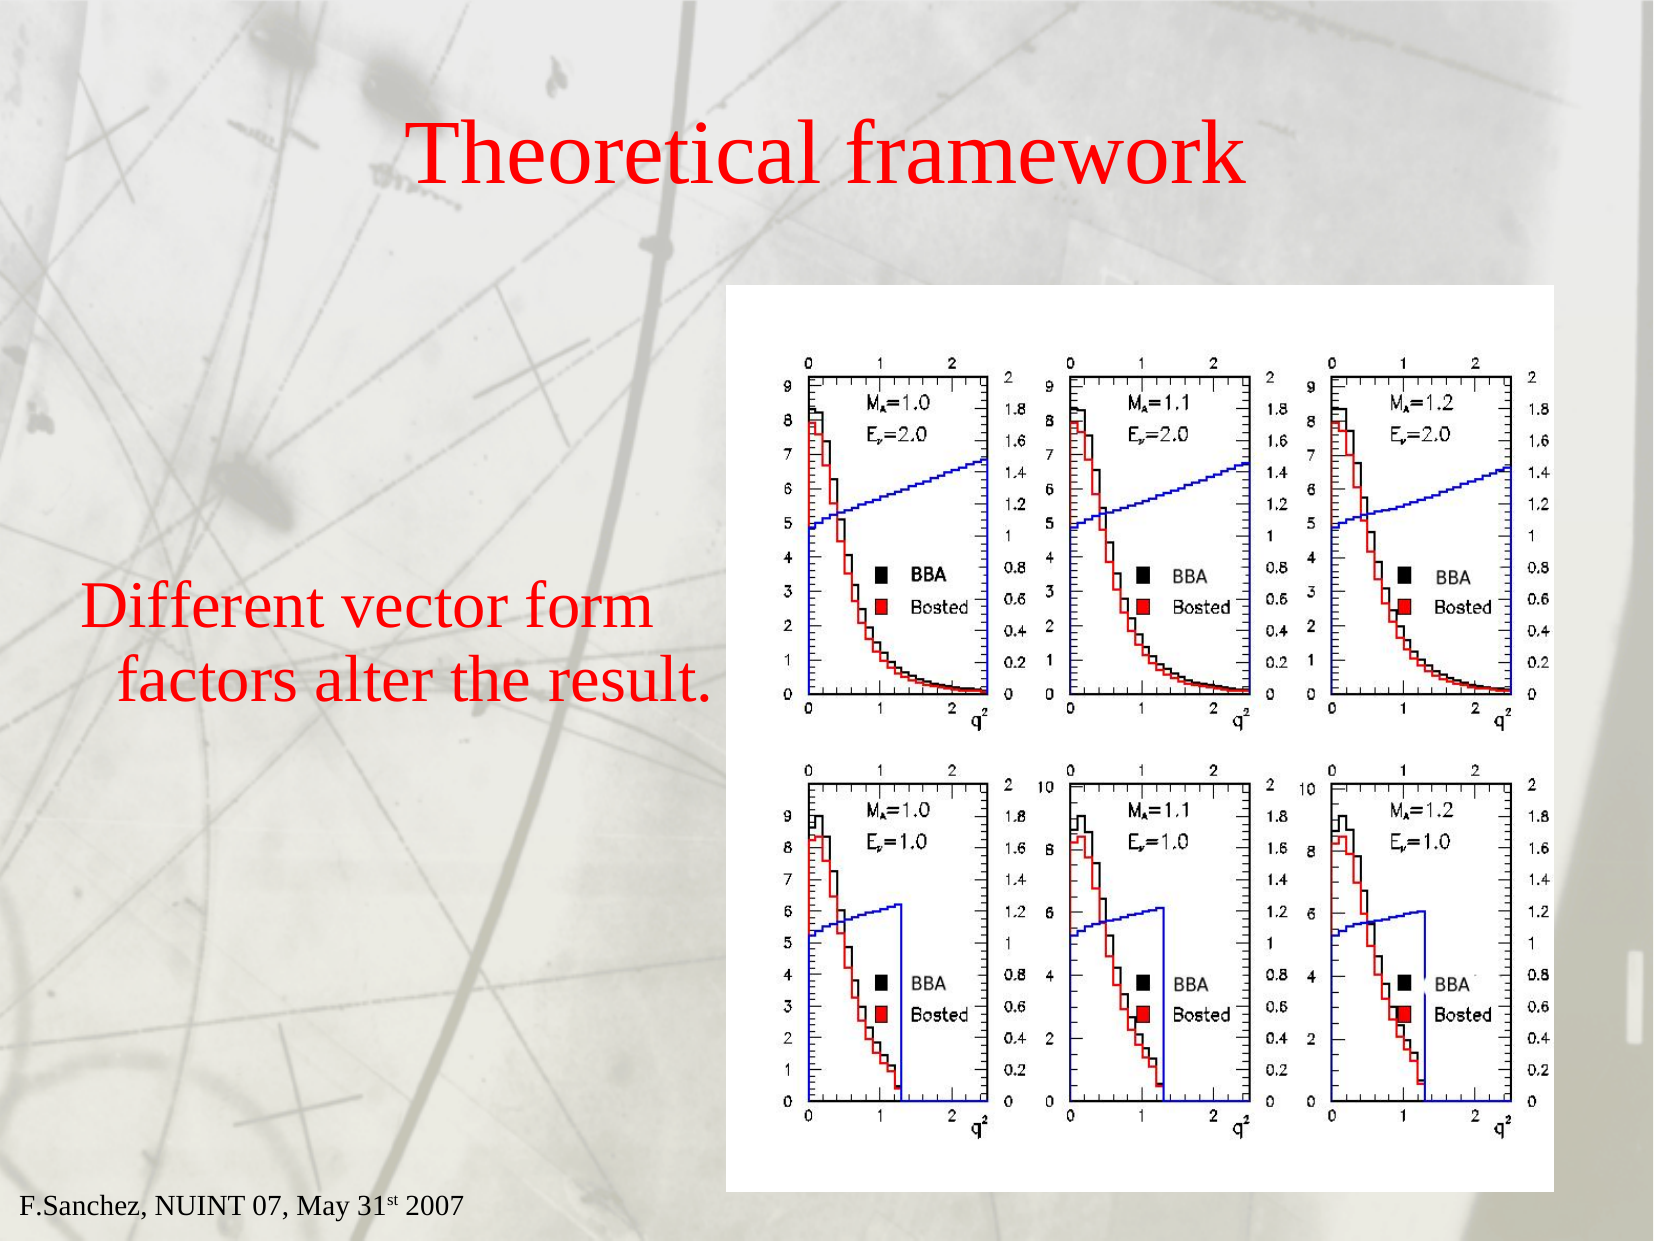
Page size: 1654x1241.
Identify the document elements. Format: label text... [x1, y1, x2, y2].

list Different vector form factors alter the result. [45, 567, 772, 756]
picture [0, 0, 1654, 1241]
title Theoretical framework [82, 49, 1571, 257]
